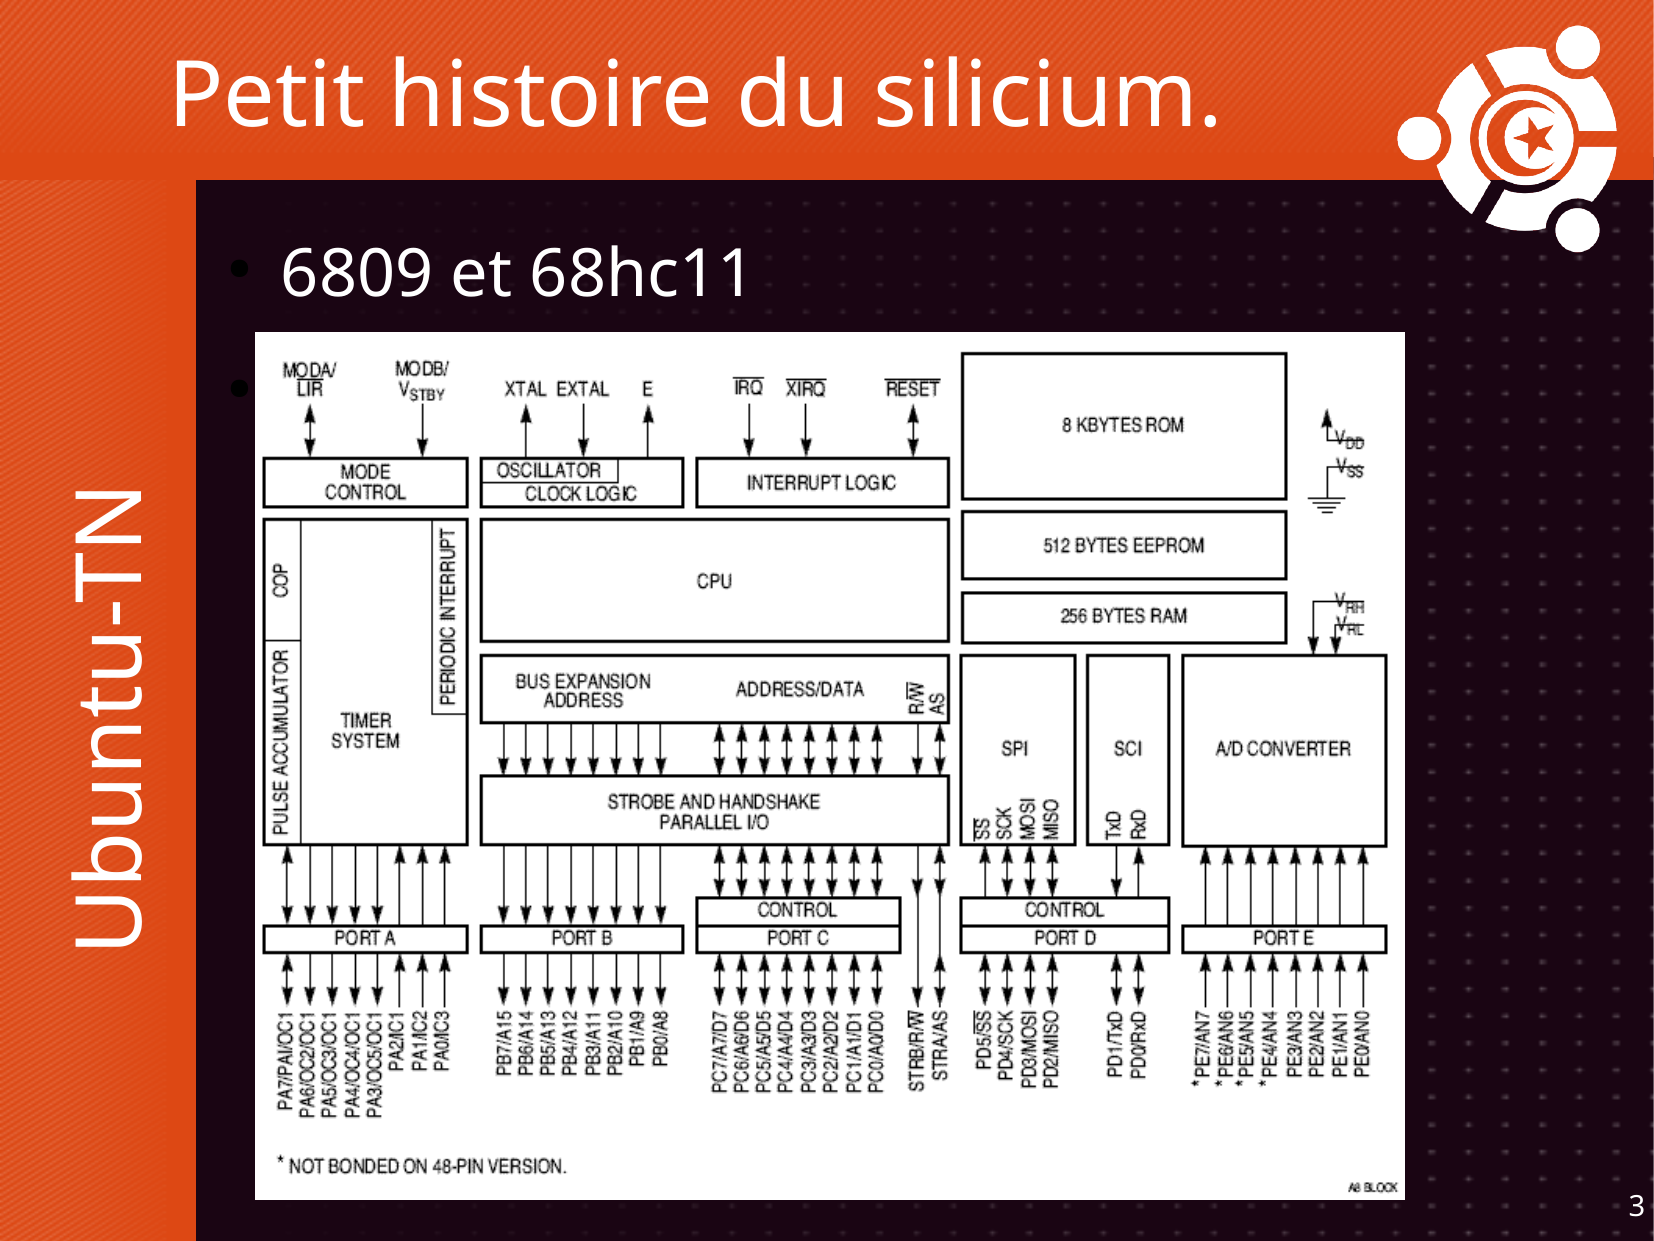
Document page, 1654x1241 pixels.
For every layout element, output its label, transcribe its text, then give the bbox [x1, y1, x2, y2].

title Ubuntu-TN [17, 210, 196, 1229]
title Petit histoire du silicium. [0, 2, 1394, 181]
list 6809 et 68hc11 [210, 225, 1639, 1186]
picture [0, 0, 1654, 1241]
